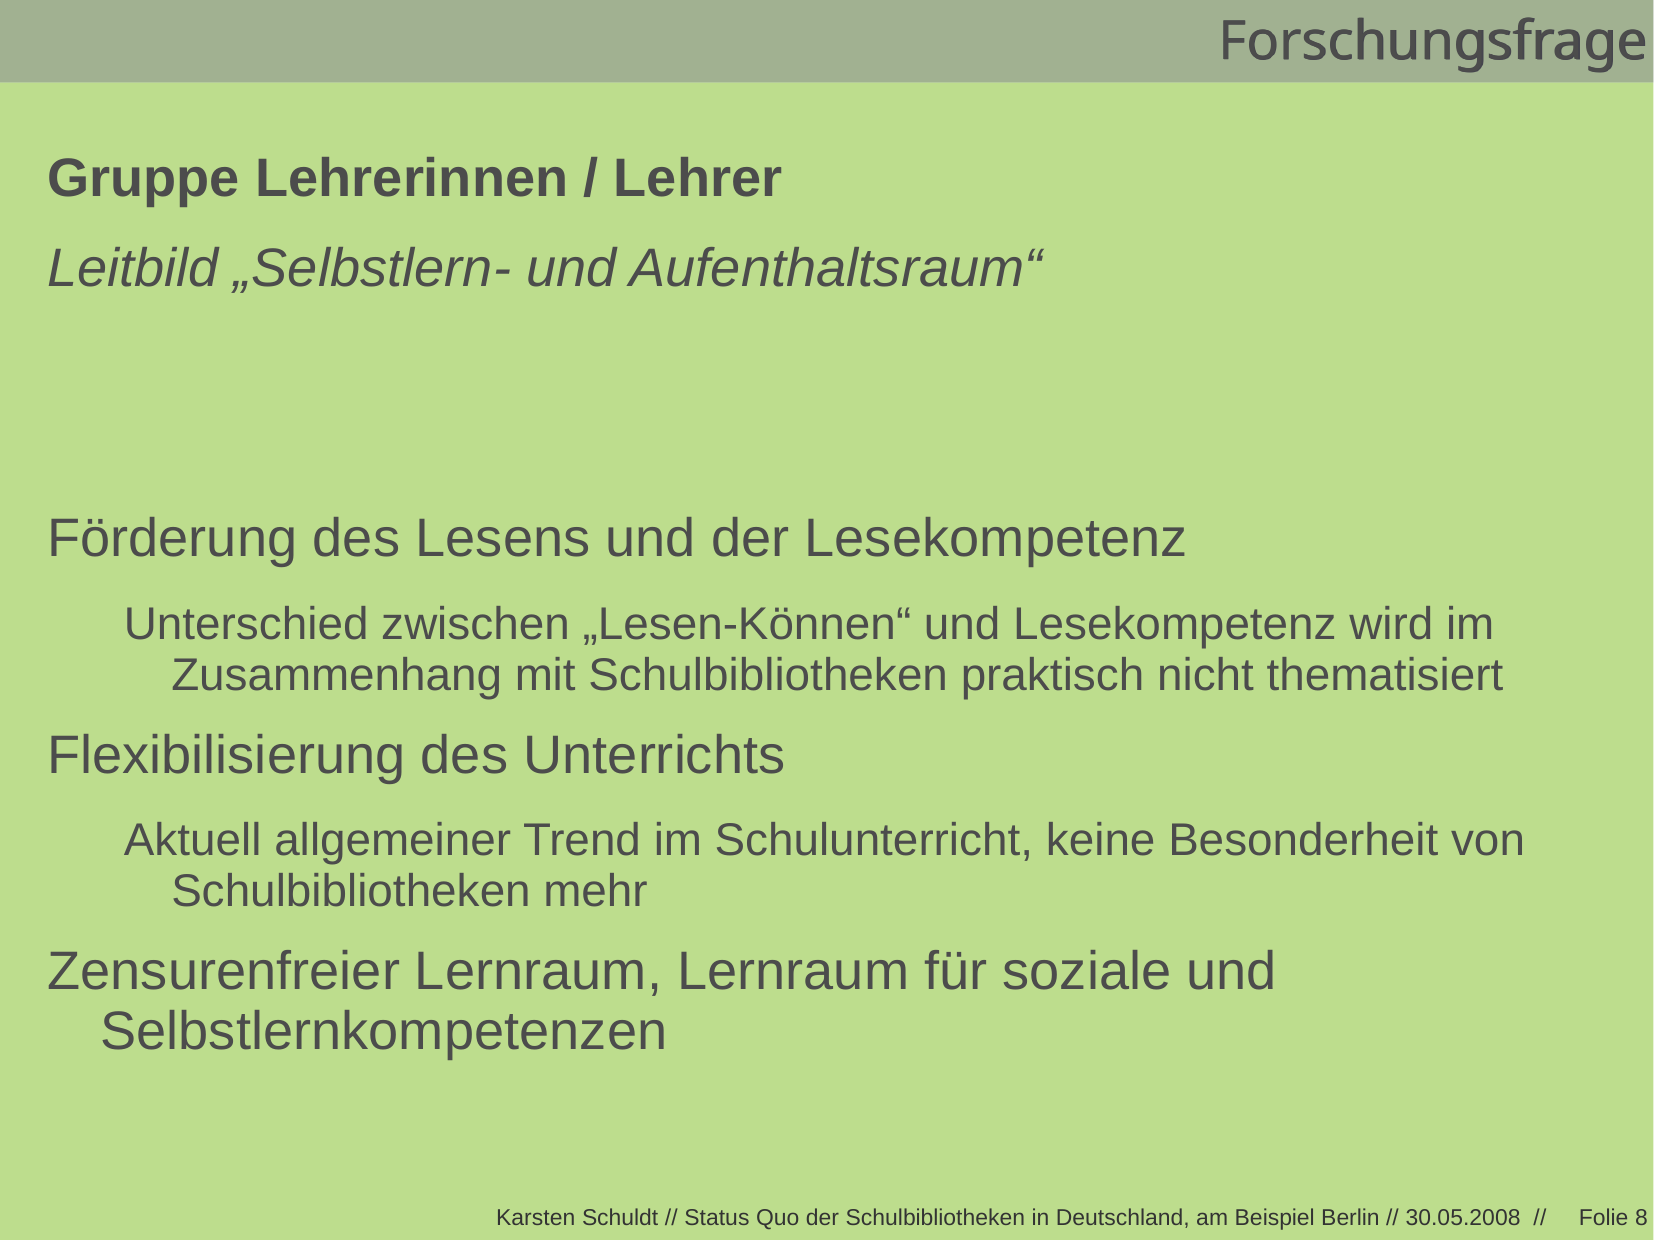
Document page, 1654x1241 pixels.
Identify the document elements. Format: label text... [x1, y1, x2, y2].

list Gruppe Lehrerinnen / Lehrer Leitbild „Selbstlern- und Aufenthaltsraum“ Förderung des Lesens und der Lesekompetenz Unterschied zwischen „Lesen-Können“ und Lesekompetenz wird im Zusammenhang mit Schulbibliotheken praktisch nicht thematisiert Flexibilisierung des Unterrichts Aktuell allgemeiner Trend im Schulunterricht, keine Besonderheit von Schulbibliotheken mehr Zensurenfreier Lernraum, Lernraum für soziale und Selbstlernkompetenzen [29, 147, 1625, 1062]
title Forschungsfrage [0, 0, 1654, 83]
